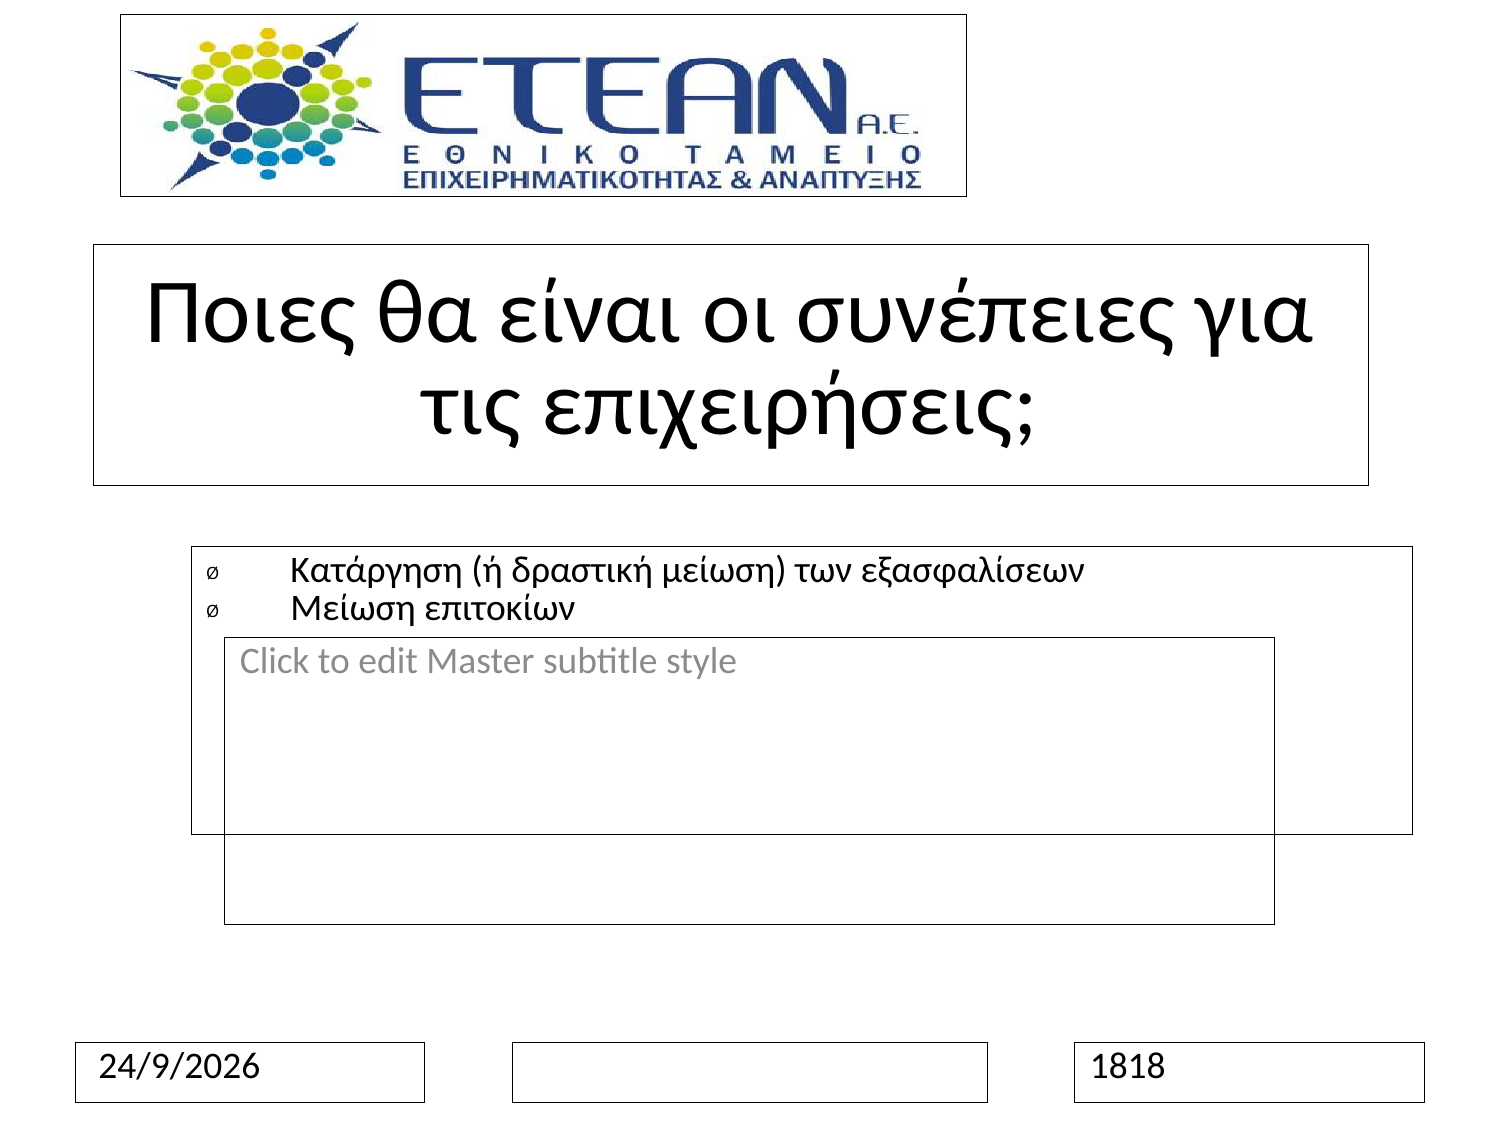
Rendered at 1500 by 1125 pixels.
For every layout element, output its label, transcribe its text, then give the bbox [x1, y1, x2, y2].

slide_number 11 [1074, 1042, 1425, 1103]
text_box Κατάργηση (ή δραστική μείωση) των εξασφαλίσεων Μείωση επιτοκίων [191, 546, 1413, 835]
picture [121, 15, 966, 196]
title Ποιες θα είναι οι συνέπειες για τις επιχειρήσεις; [93, 244, 1369, 486]
